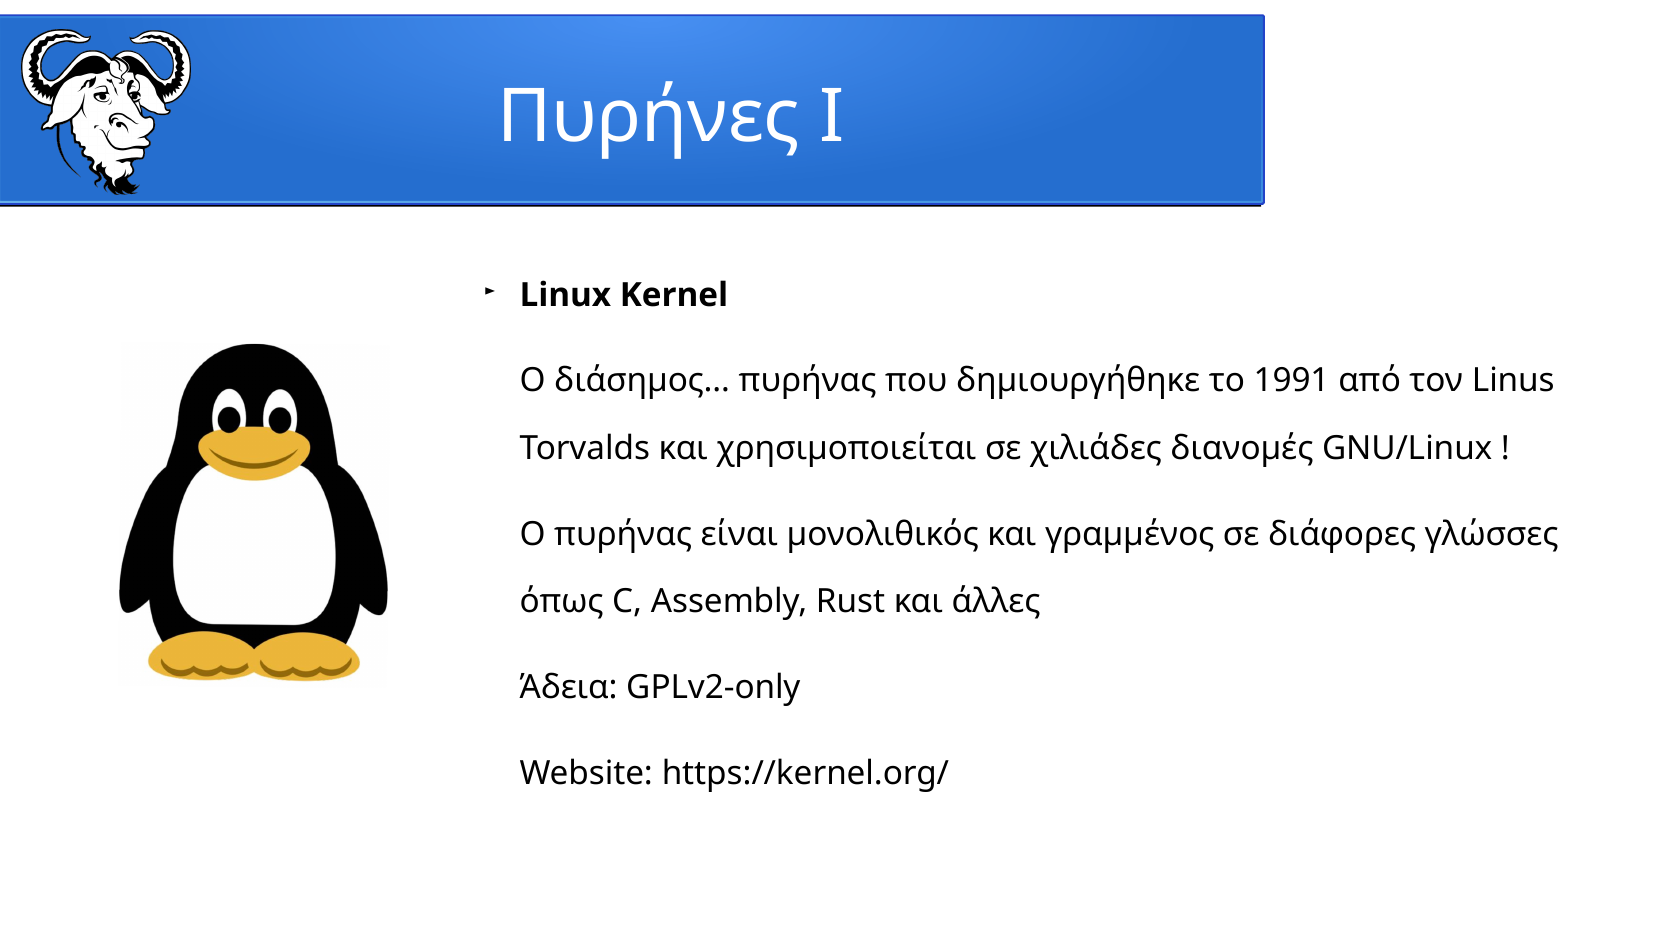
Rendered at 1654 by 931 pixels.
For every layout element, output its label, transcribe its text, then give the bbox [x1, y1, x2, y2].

picture [118, 342, 390, 688]
title Πυρήνες I [146, 28, 1235, 196]
picture [21, 29, 191, 195]
text_box Linux Kernel Ο διάσημος… πυρήνας που δημιουργήθηκε το 1991 από τον Linus Torvalds και χρησιμοποιείται σε χιλιάδες διανομές GNU/Linux ! Ο πυρήνας είναι μονολιθικός και γραμμένος σε διάφορες γλώσσες όπως C, Assembly, Rust και άλλες Άδεια: GPLv2-only Website: https://kernel.org/ [484, 248, 1648, 931]
